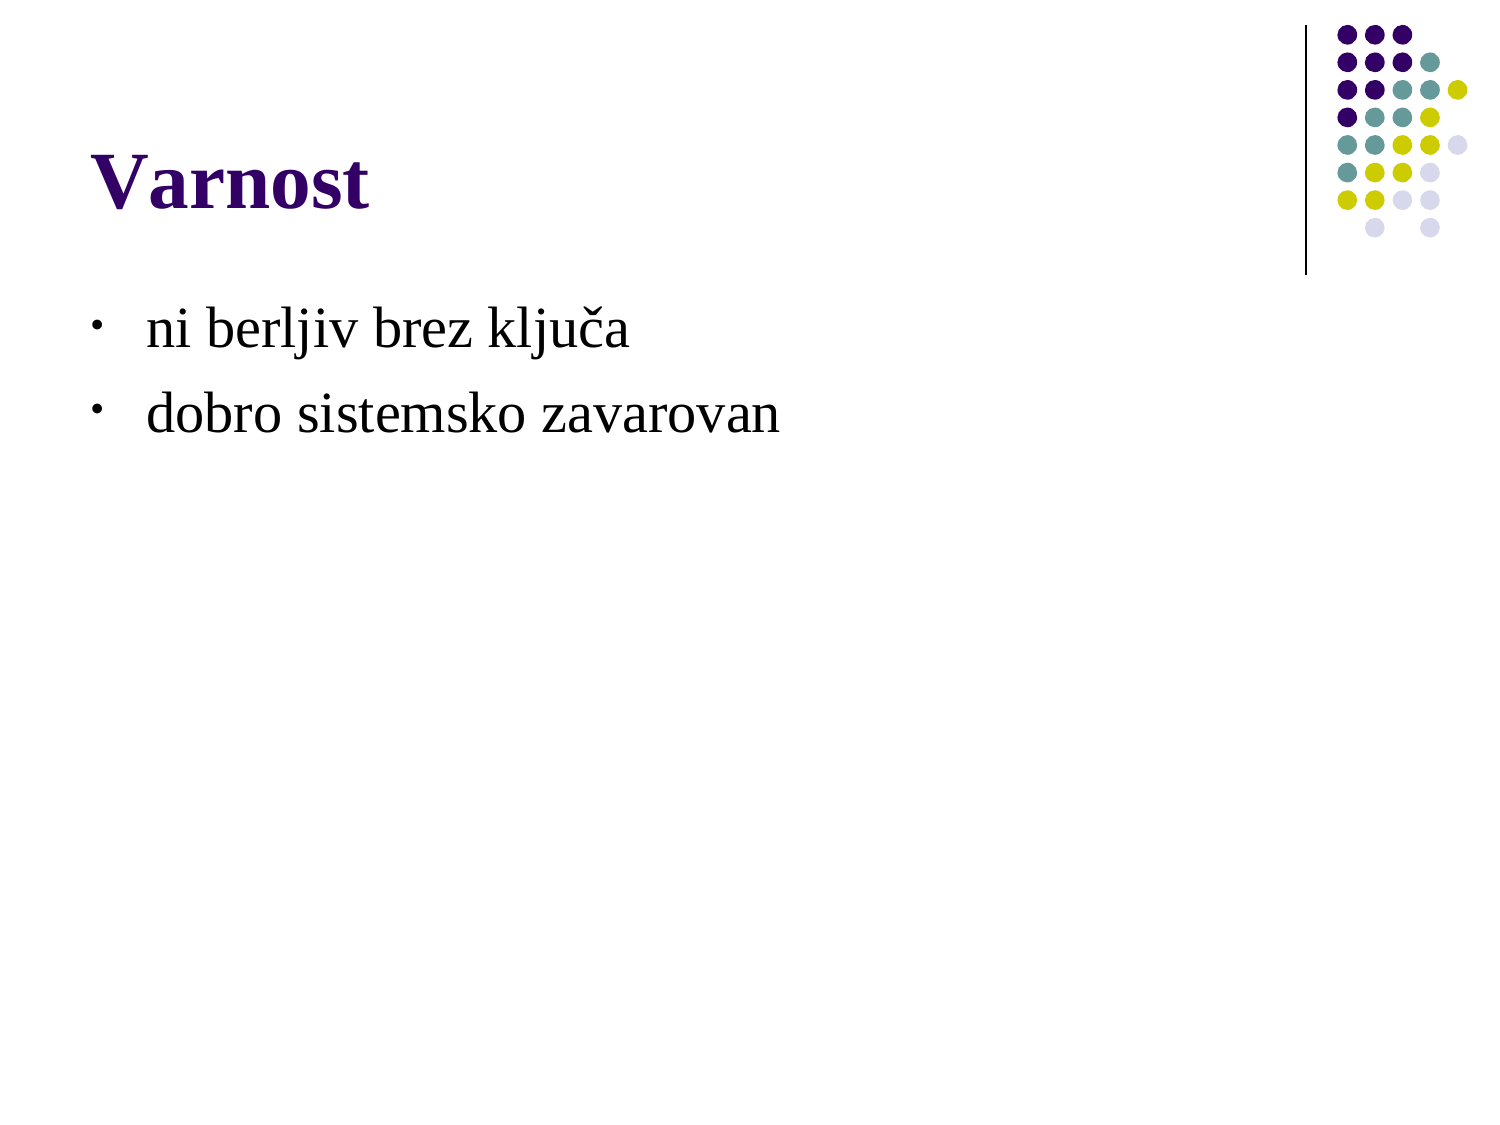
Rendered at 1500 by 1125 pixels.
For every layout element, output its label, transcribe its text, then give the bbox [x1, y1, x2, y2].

list ni berljiv brez ključa dobro sistemsko zavarovan [75, 282, 1426, 1006]
title Varnost [74, 20, 1313, 233]
